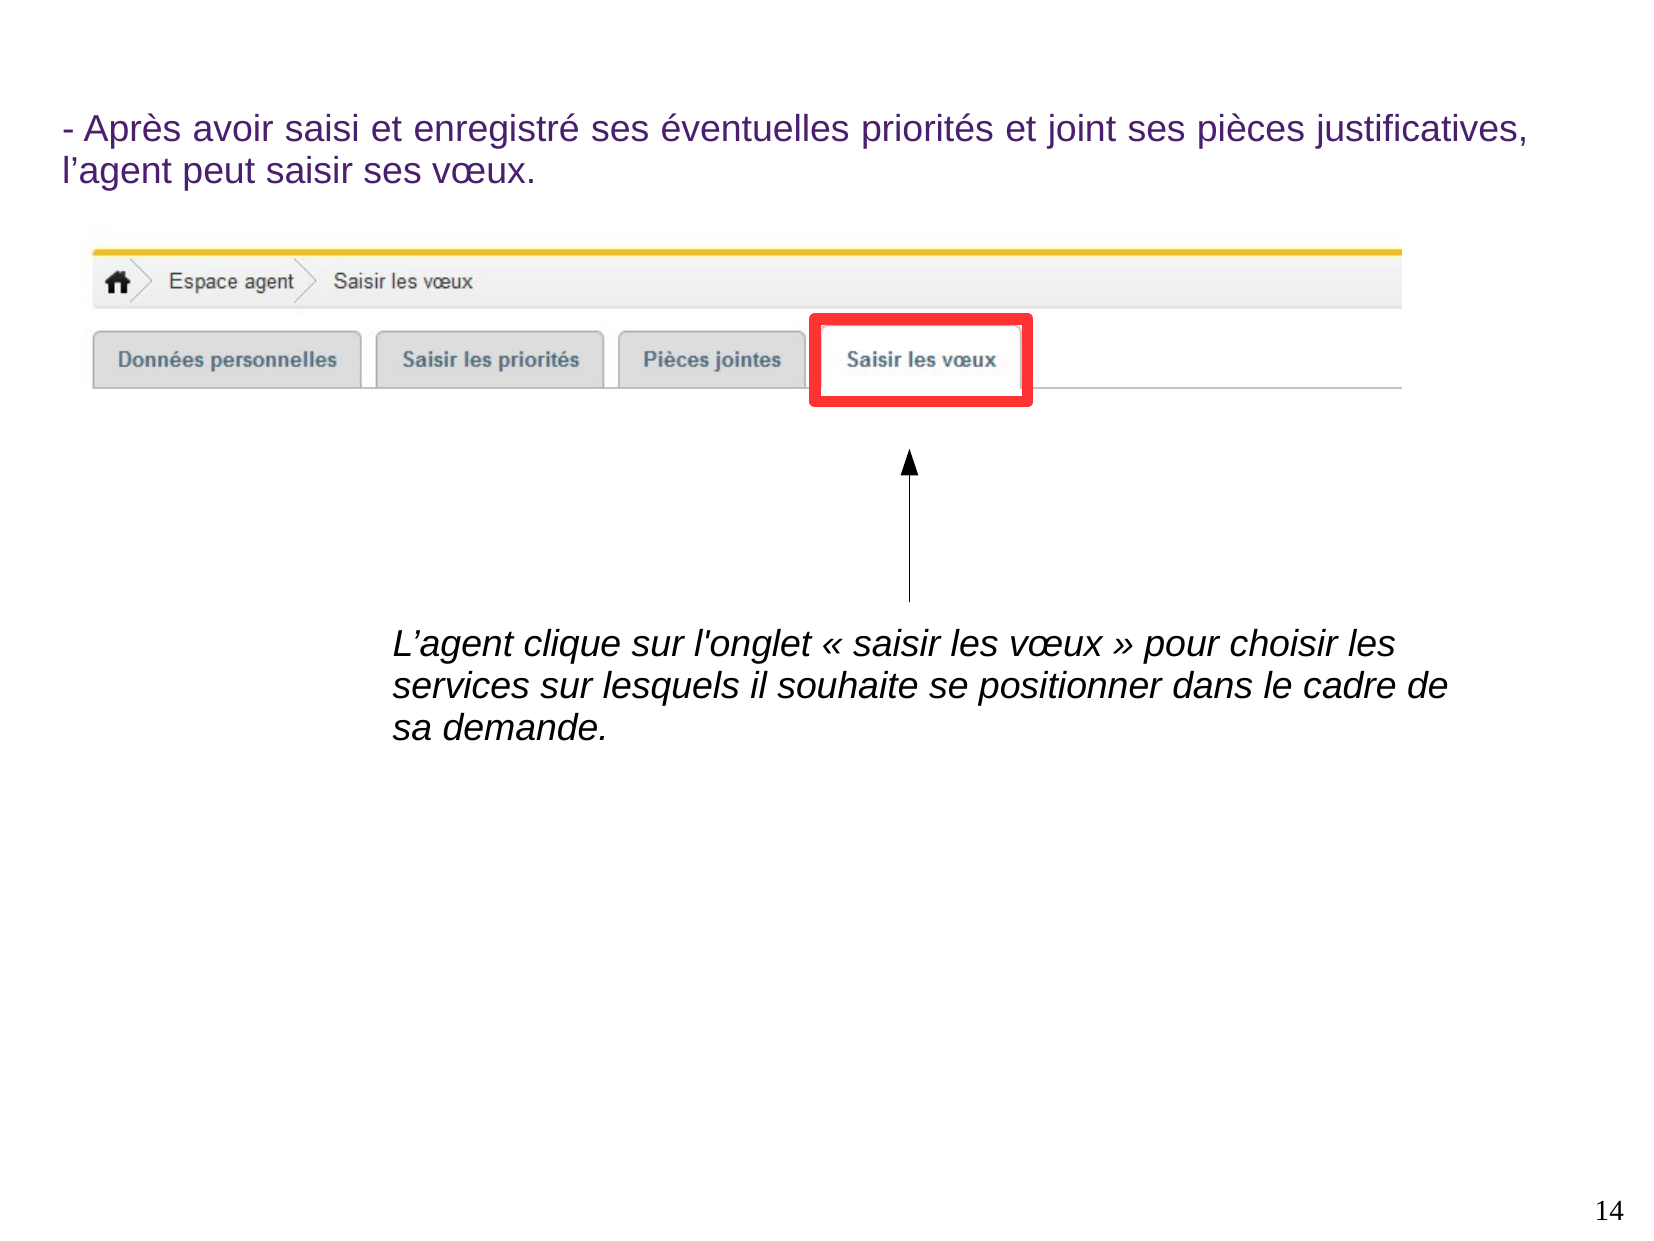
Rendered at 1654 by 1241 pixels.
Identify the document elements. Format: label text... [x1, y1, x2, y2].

text_box - Après avoir saisi et enregistré ses éventuelles priorités et joint ses pièces justificatives, l’agent peut saisir ses vœux. [47, 100, 1607, 200]
picture [82, 226, 1402, 480]
text_box L’agent clique sur l'onglet « saisir les vœux » pour choisir les services sur lesquels il souhaite se positionner dans le cadre de sa demande. [377, 615, 1501, 756]
text_box [1402, 226, 1406, 297]
